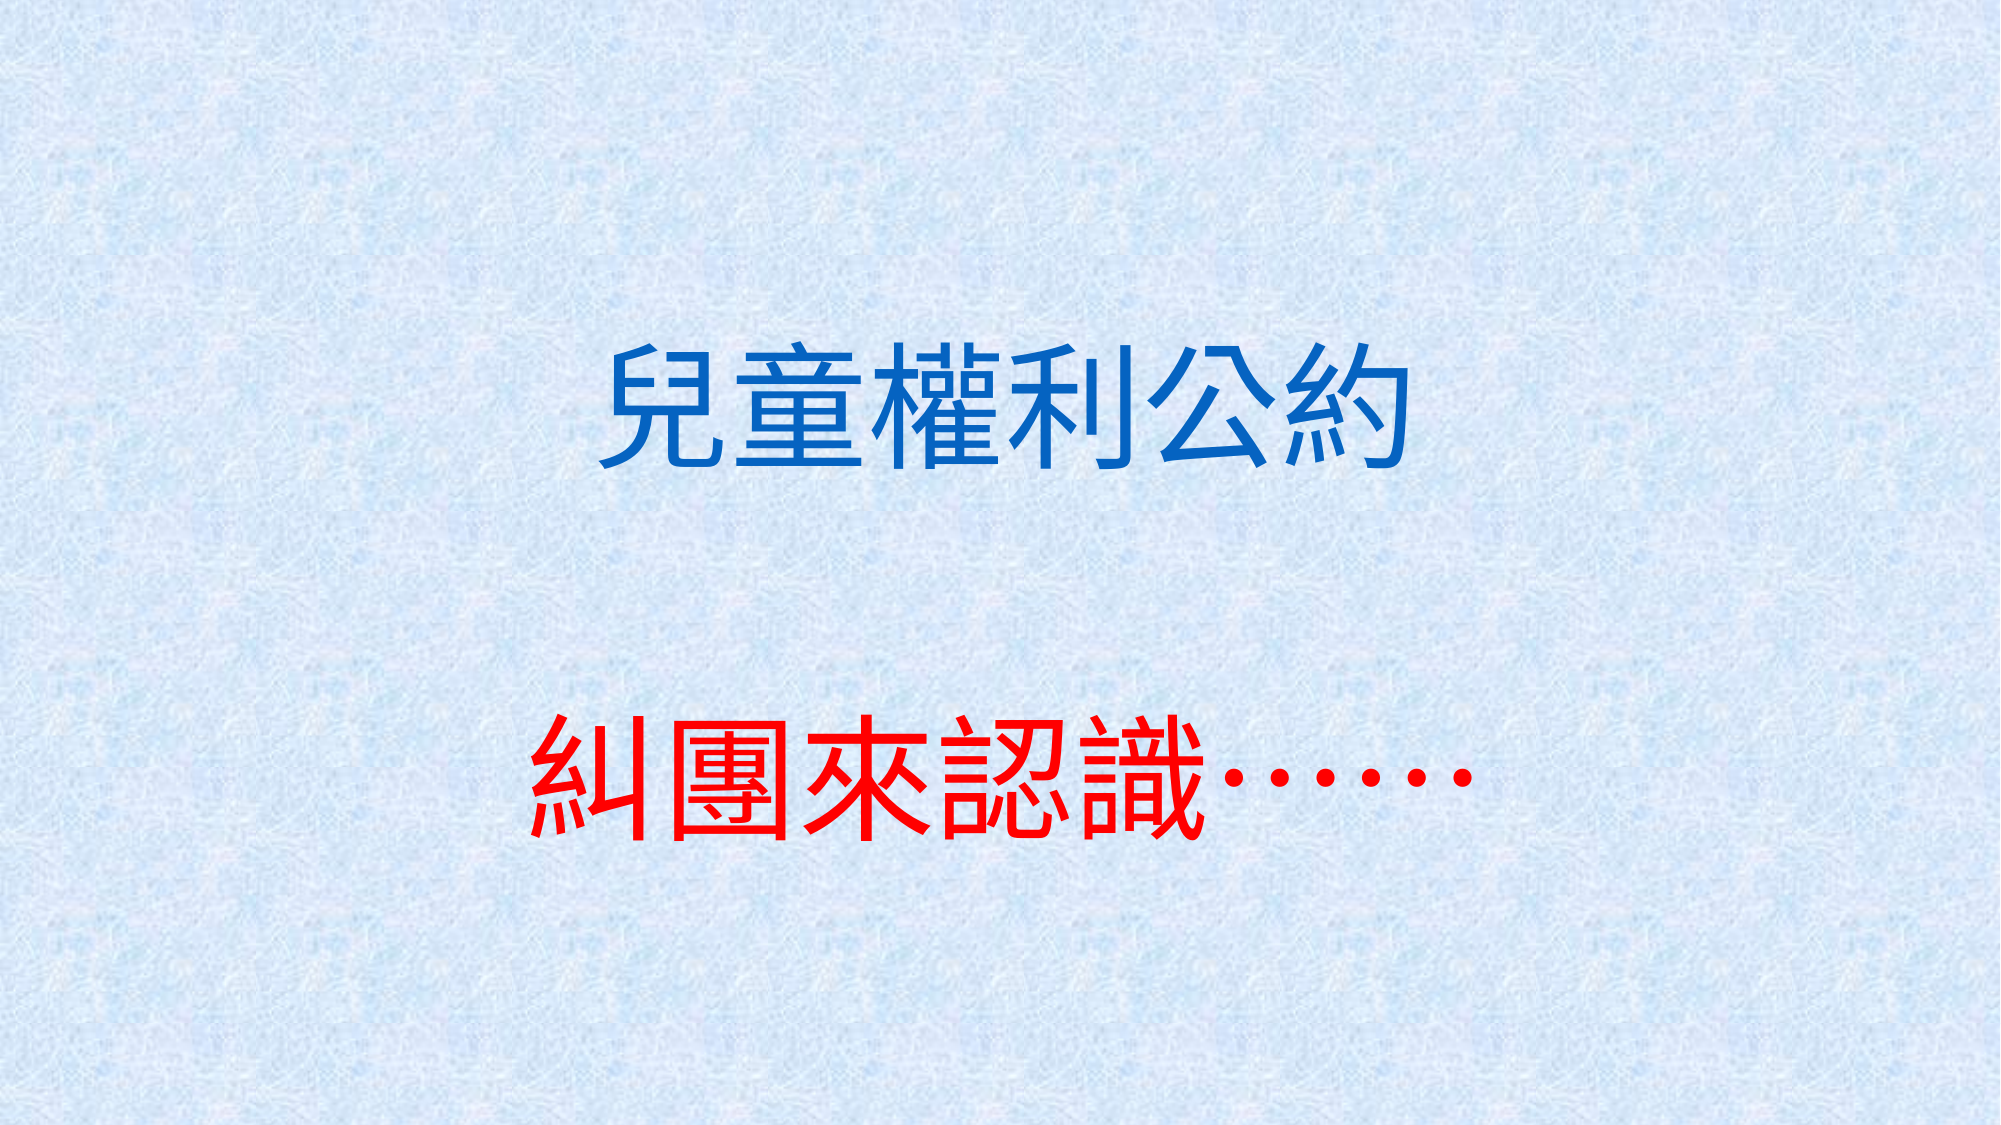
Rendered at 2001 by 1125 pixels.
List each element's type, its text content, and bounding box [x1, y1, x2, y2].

picture [0, 0, 2001, 1125]
list 兒童權利公約 糾團來認識…… [142, 172, 1868, 887]
